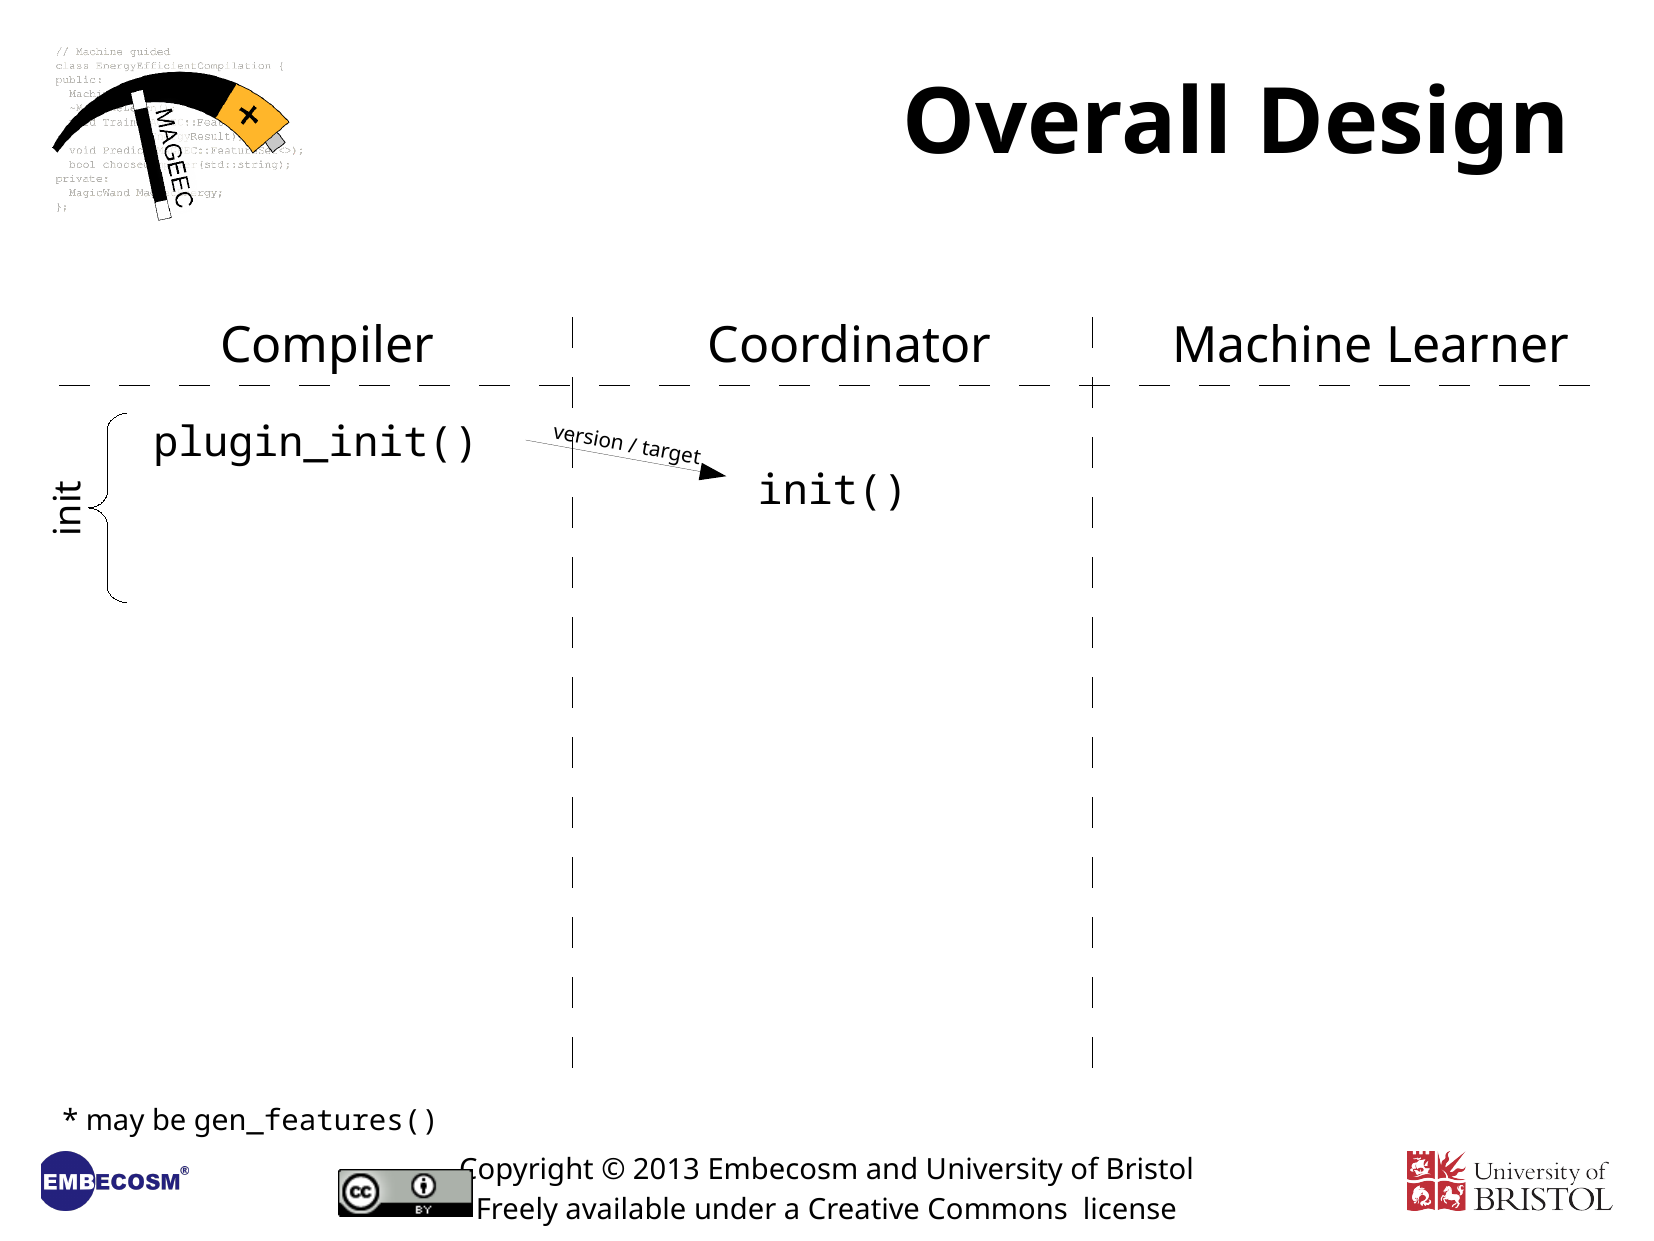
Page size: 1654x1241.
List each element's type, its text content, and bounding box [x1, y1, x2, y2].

text_box Coordinator [692, 301, 973, 383]
picture [41, 1151, 189, 1211]
text_box plugin_init() [138, 403, 494, 467]
title Overall Design [326, 32, 1571, 205]
text_box init() [742, 452, 923, 516]
text_box init [33, 468, 97, 552]
text_box version / target [535, 406, 748, 489]
picture [52, 47, 302, 225]
text_box Compiler [205, 301, 427, 383]
text_box Machine Learner [1157, 301, 1541, 383]
picture [1407, 1151, 1613, 1211]
picture [338, 1169, 473, 1217]
text_box * may be gen_features() [47, 1091, 436, 1155]
